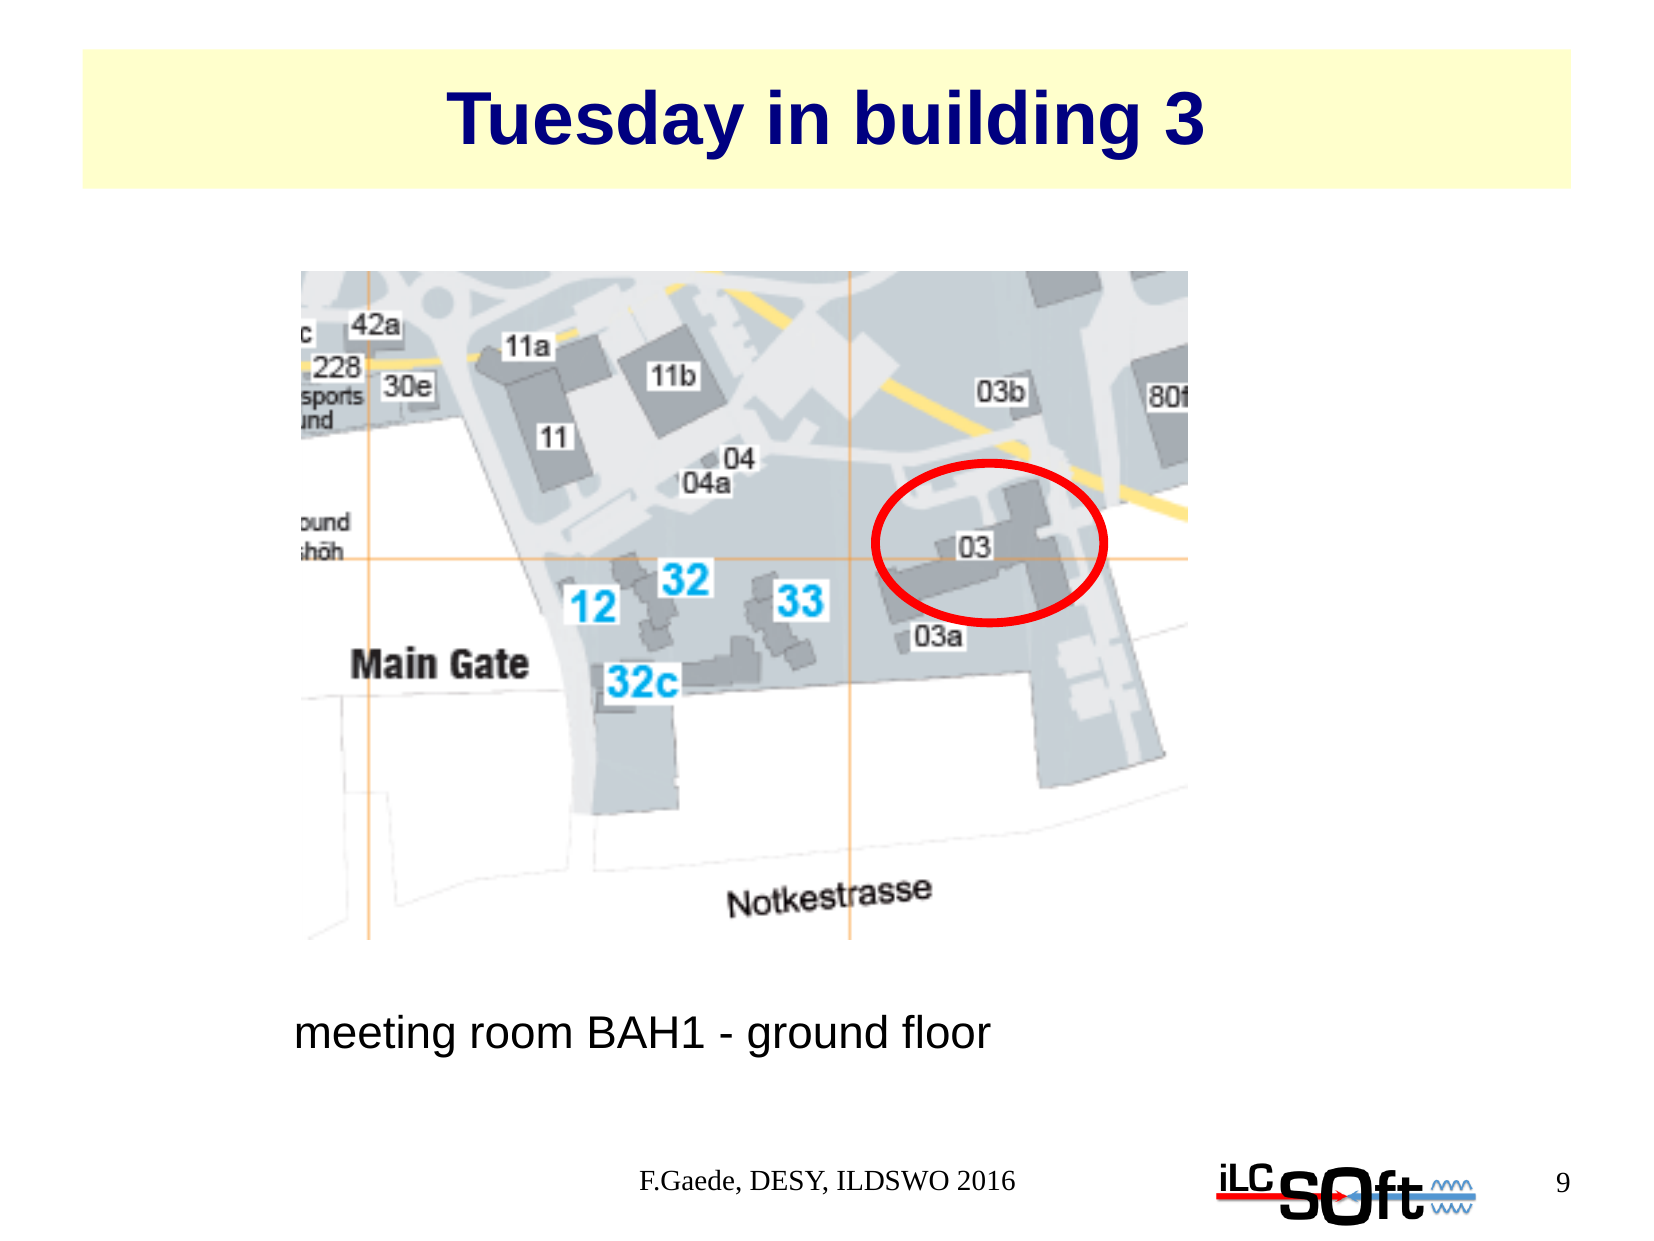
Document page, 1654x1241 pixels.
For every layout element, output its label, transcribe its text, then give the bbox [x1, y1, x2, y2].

title Tuesday in building 3 [82, 49, 1571, 189]
picture [1206, 1155, 1561, 1241]
picture [301, 271, 1188, 940]
text_box meeting room BAH1 - ground floor [279, 999, 1007, 1066]
